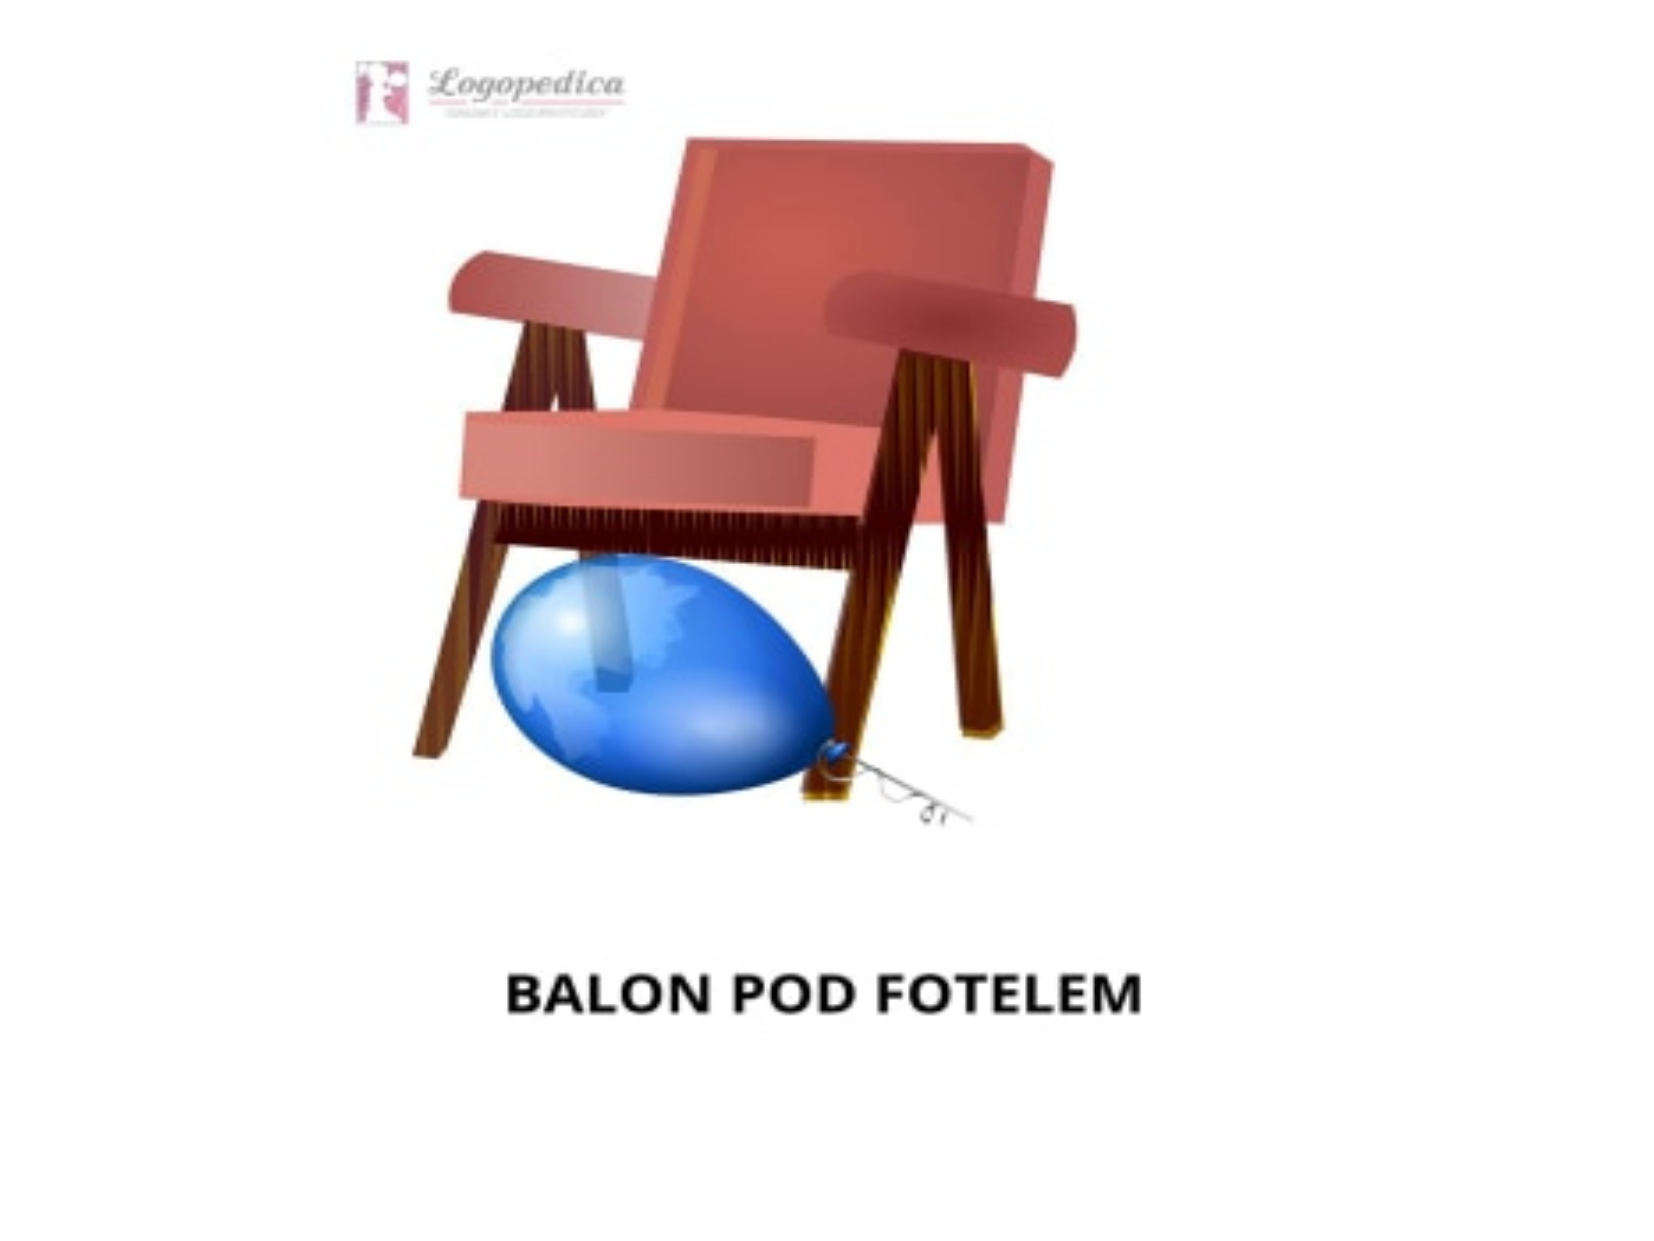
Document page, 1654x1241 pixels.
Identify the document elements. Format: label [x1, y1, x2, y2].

picture [318, 0, 1276, 1205]
